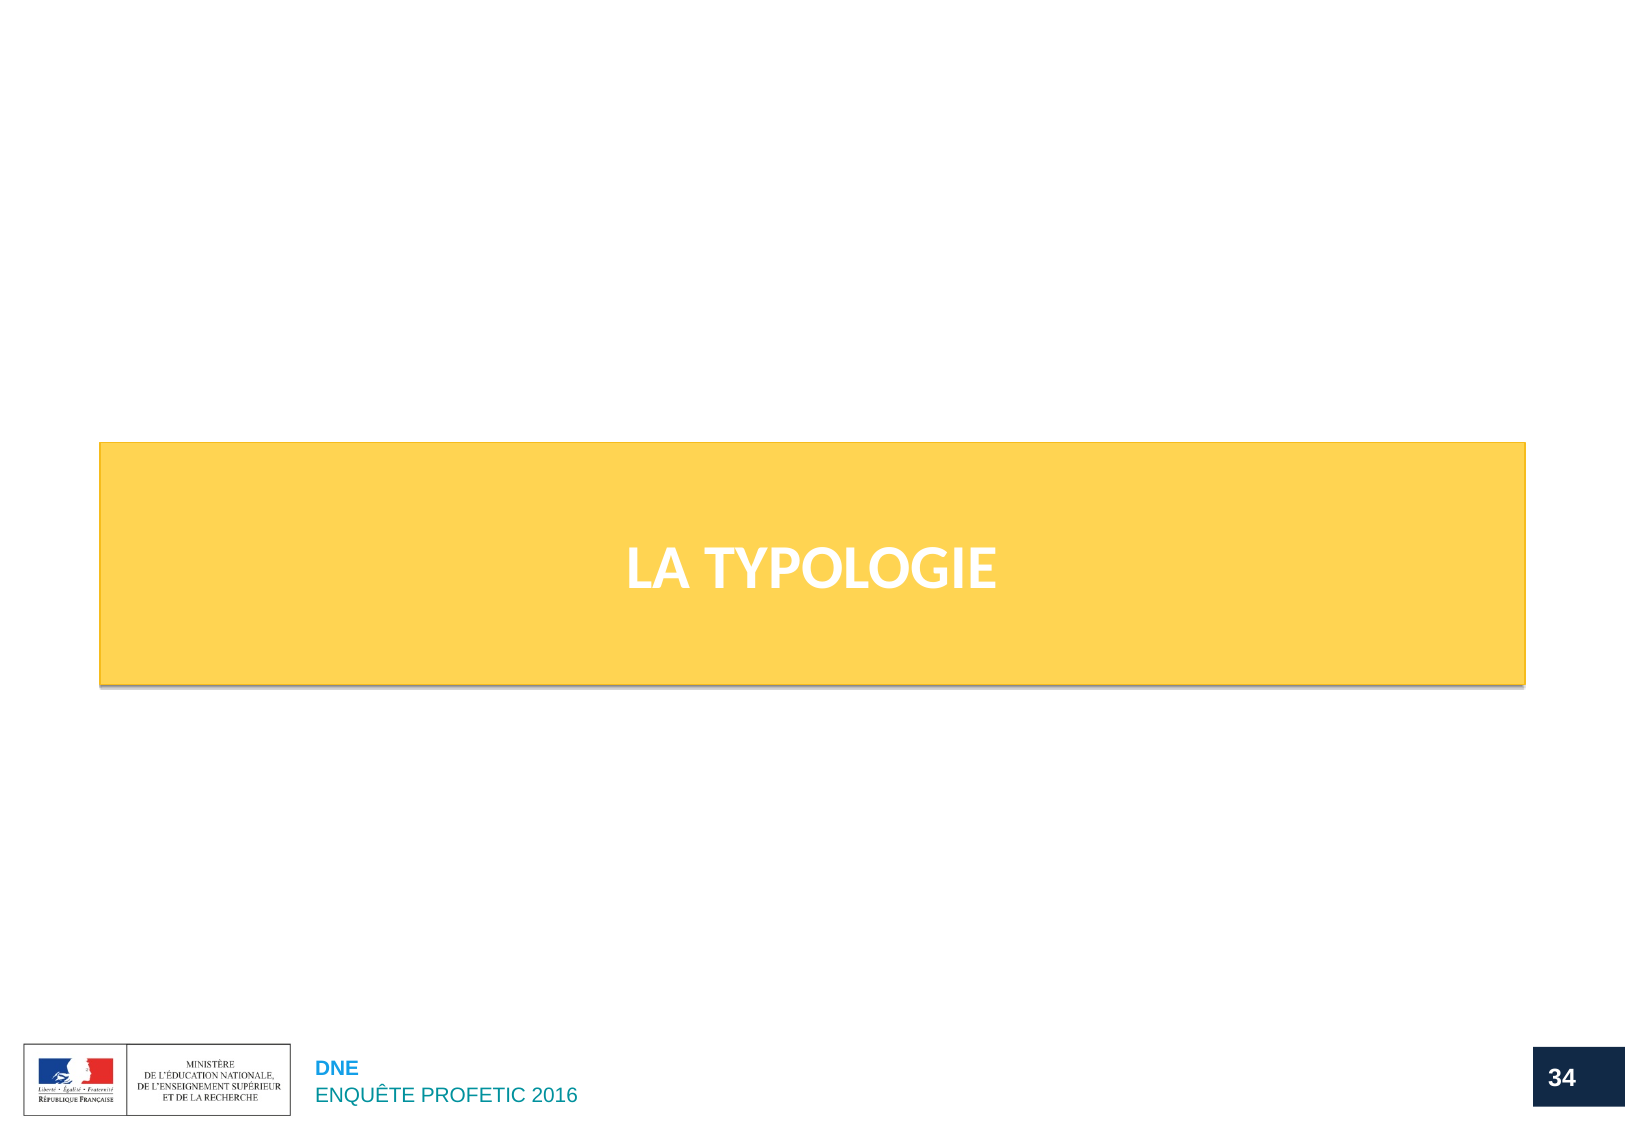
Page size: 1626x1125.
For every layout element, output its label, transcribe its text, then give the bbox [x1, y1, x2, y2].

text_box 34 [1533, 1046, 1625, 1107]
title La typologie [99, 442, 1525, 685]
